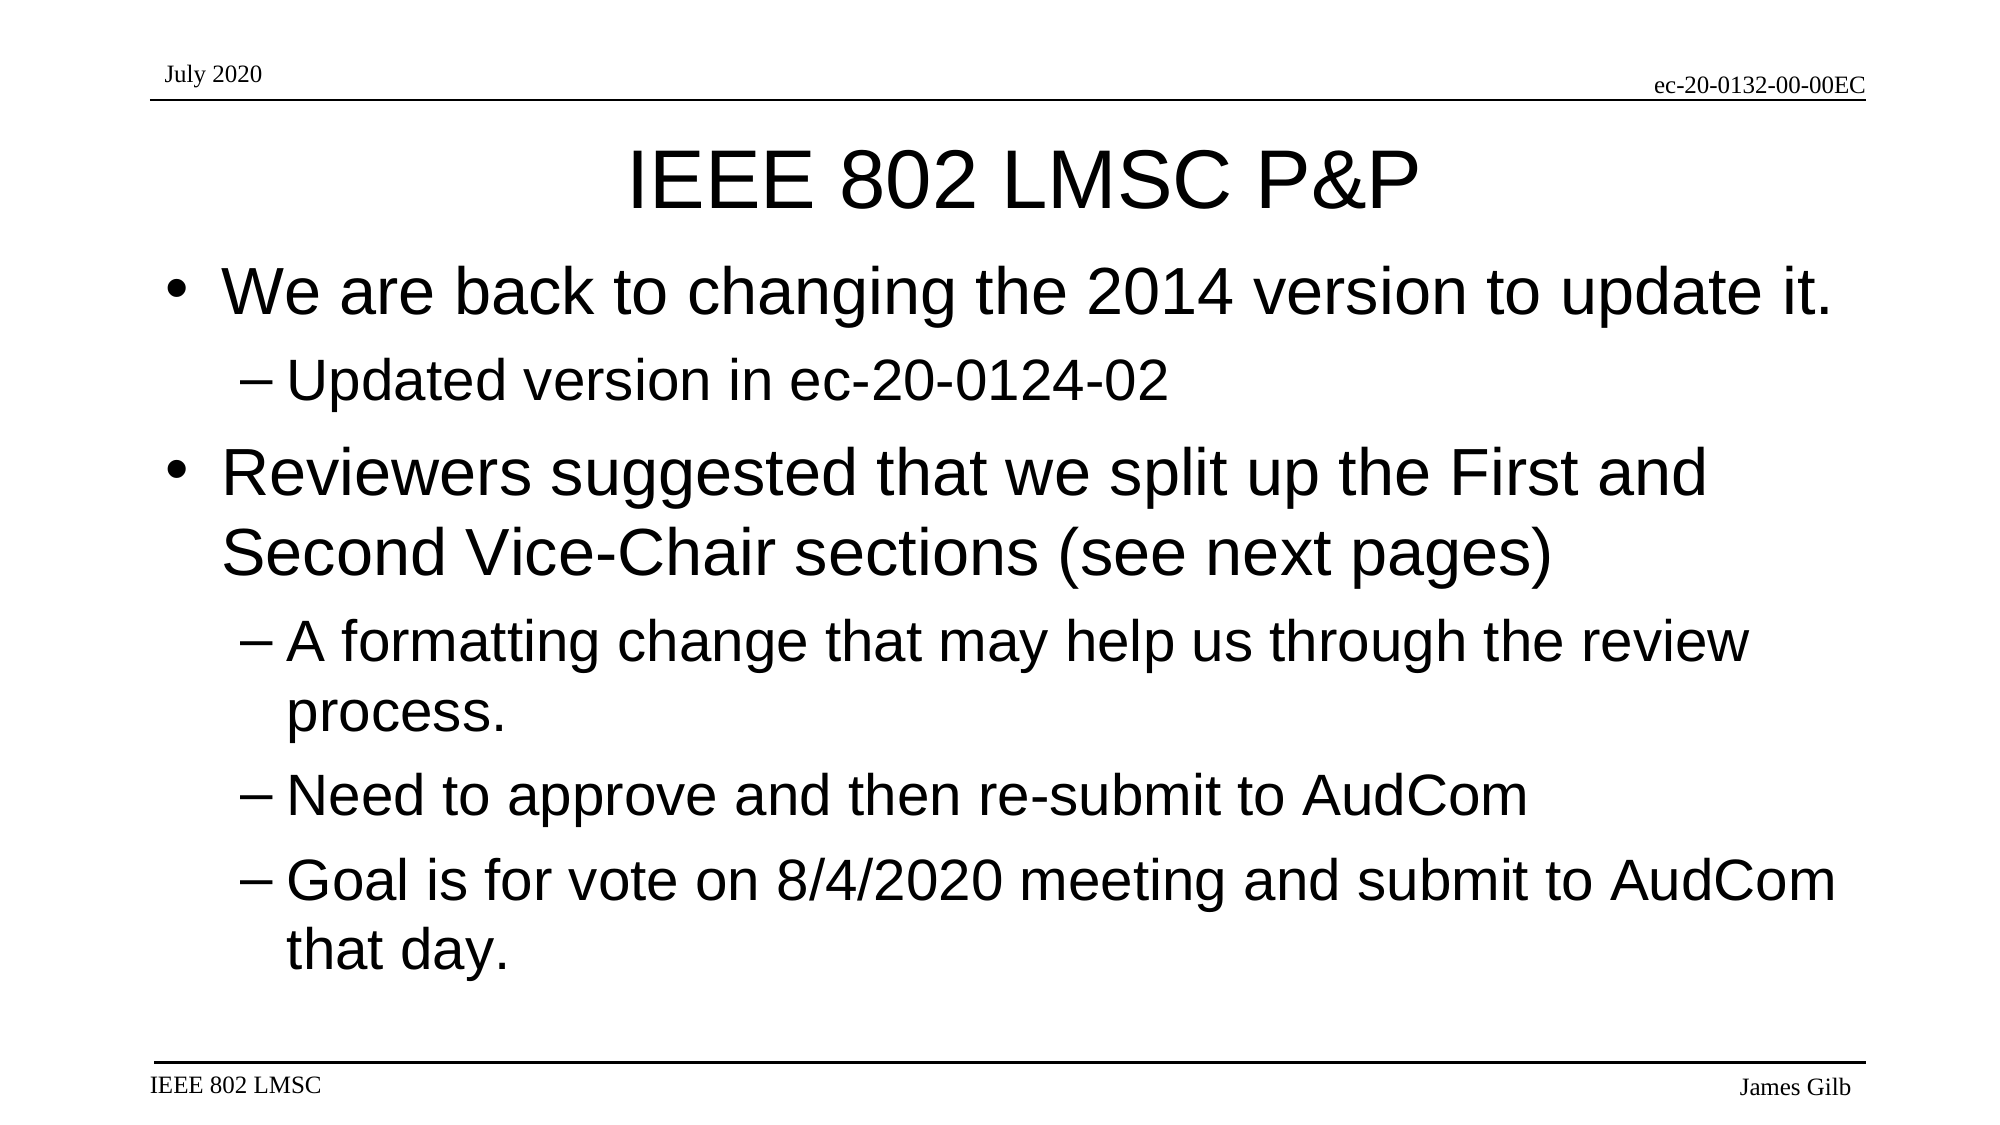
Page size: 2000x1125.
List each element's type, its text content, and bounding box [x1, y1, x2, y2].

title IEEE 802 LMSC P&P [149, 112, 1900, 238]
list We are back to changing the 2014 version to update it. Updated version in ec-20-0124-02 Reviewers suggested that we split up the First and Second Vice-Chair sections (see next pages) A formatting change that may help us through the review process. Need to approve and then re-submit to AudCom Goal is for vote on 8/4/2020 meeting and submit to AudCom that day. [149, 239, 1900, 1051]
